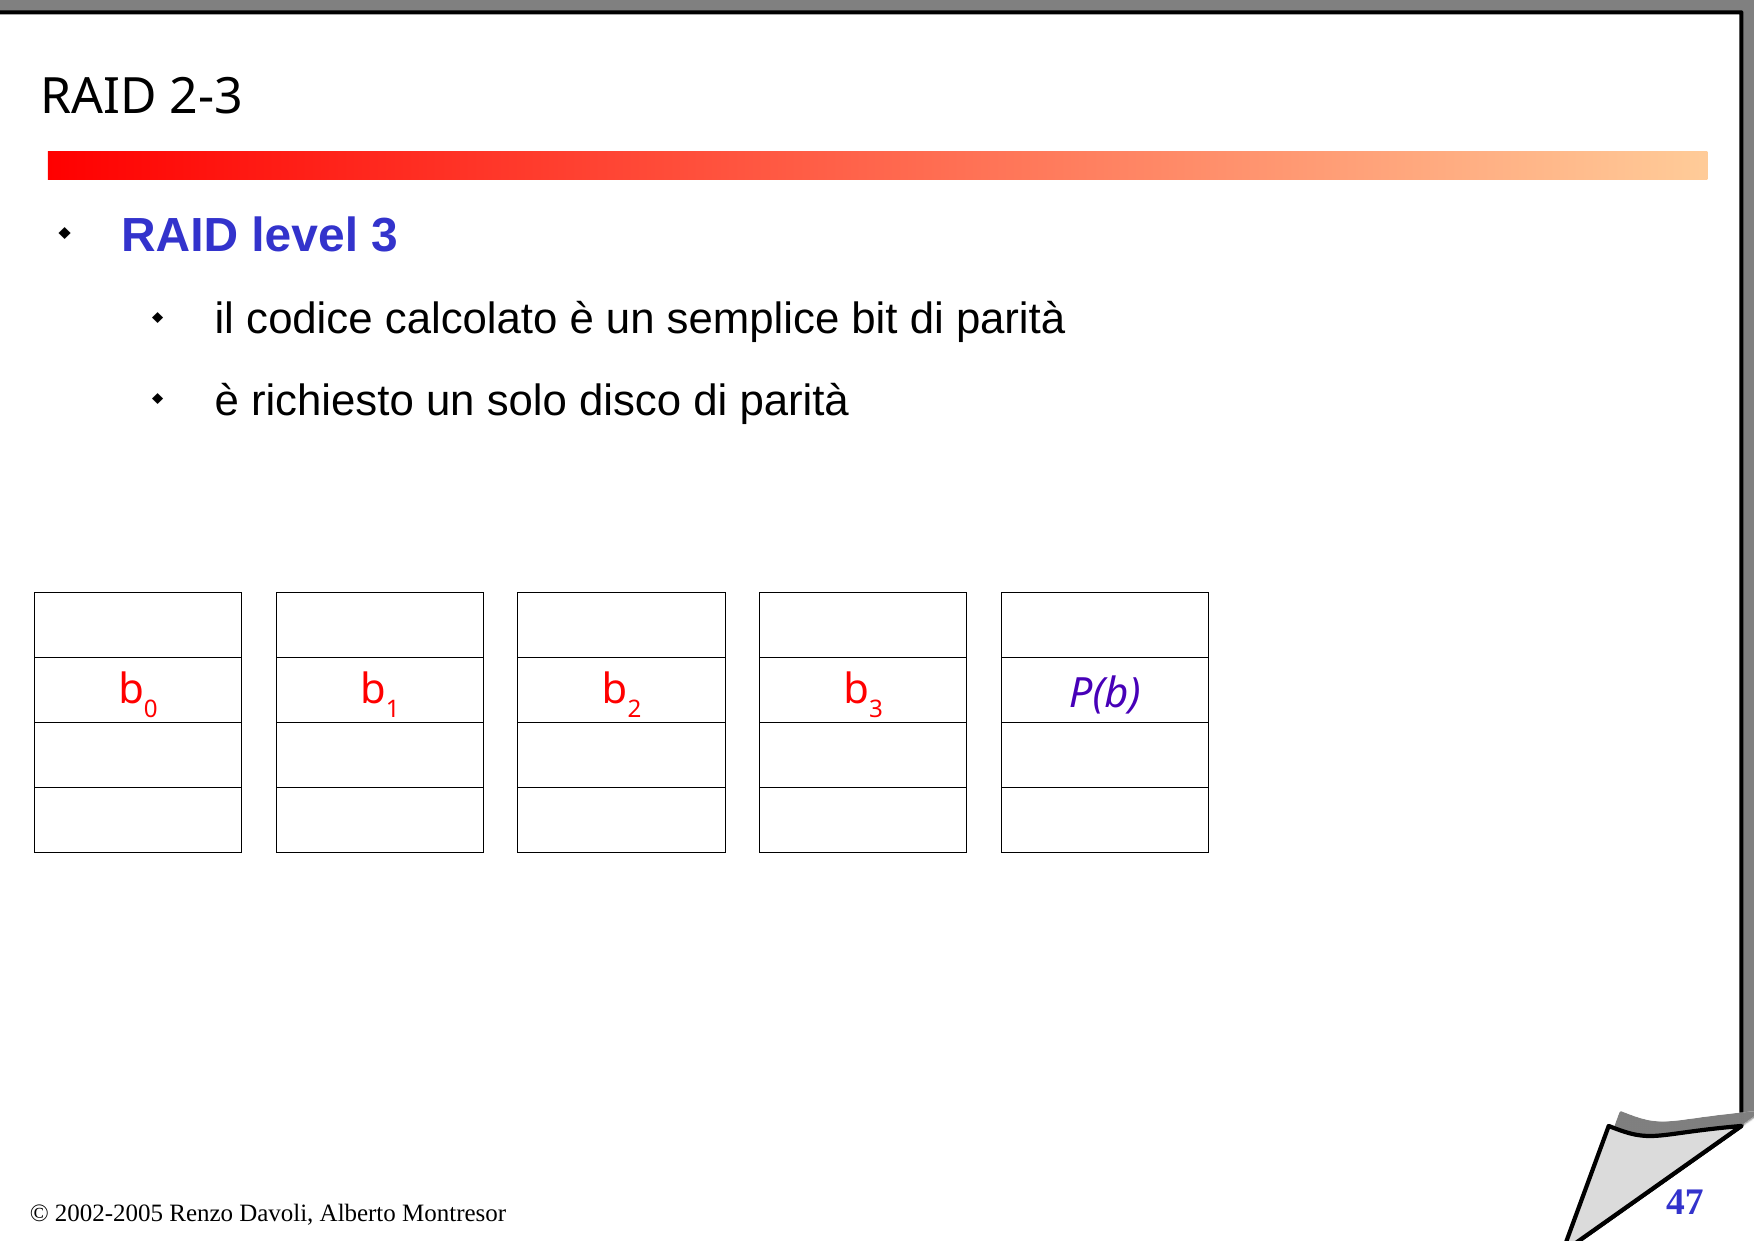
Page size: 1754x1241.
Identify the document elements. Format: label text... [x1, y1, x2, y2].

text_box b0 [34, 658, 242, 722]
text_box P(b) [1001, 658, 1209, 722]
text_box b1 [276, 658, 484, 722]
title RAID 2-3 [40, 49, 1714, 144]
list RAID level 3 il codice calcolato è un semplice bit di parità è richiesto un solo disco di parità [58, 206, 1696, 456]
text_box b2 [517, 658, 726, 722]
text_box b3 [759, 658, 967, 722]
